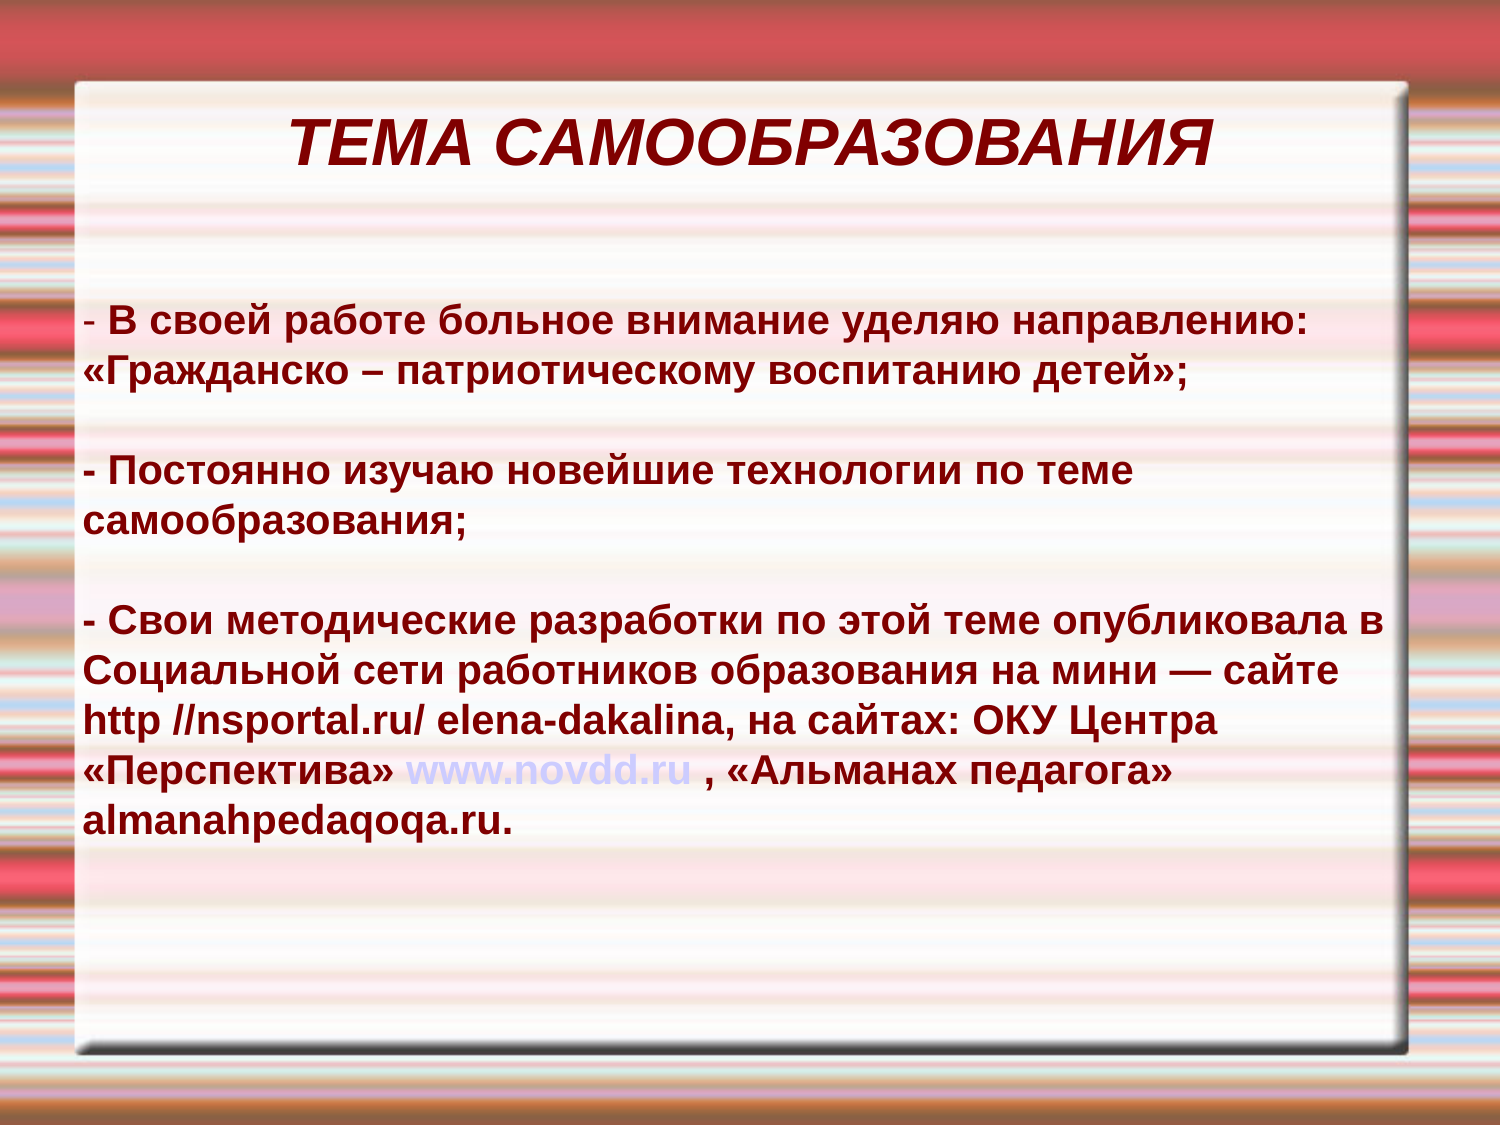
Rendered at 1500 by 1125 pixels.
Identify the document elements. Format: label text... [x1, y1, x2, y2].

list - В своей работе больное внимание уделяю направлению: «Гражданско – патриотическому воспитанию детей»; - Постоянно изучаю новейшие технологии по теме самообразования; - Свои методические разработки по этой теме опубликовала в Социальной сети работников образования на мини — сайте http //nsportal.ru/ elena-dakalina, на сайтах: ОКУ Центра «Перспектива» www.novdd.ru , «Альманах педагога» almanahpedaqoqa.ru. [67, 285, 1418, 1028]
picture [0, 0, 1500, 1125]
title ТЕМА САМООБРАЗОВАНИЯ [75, 45, 1426, 233]
